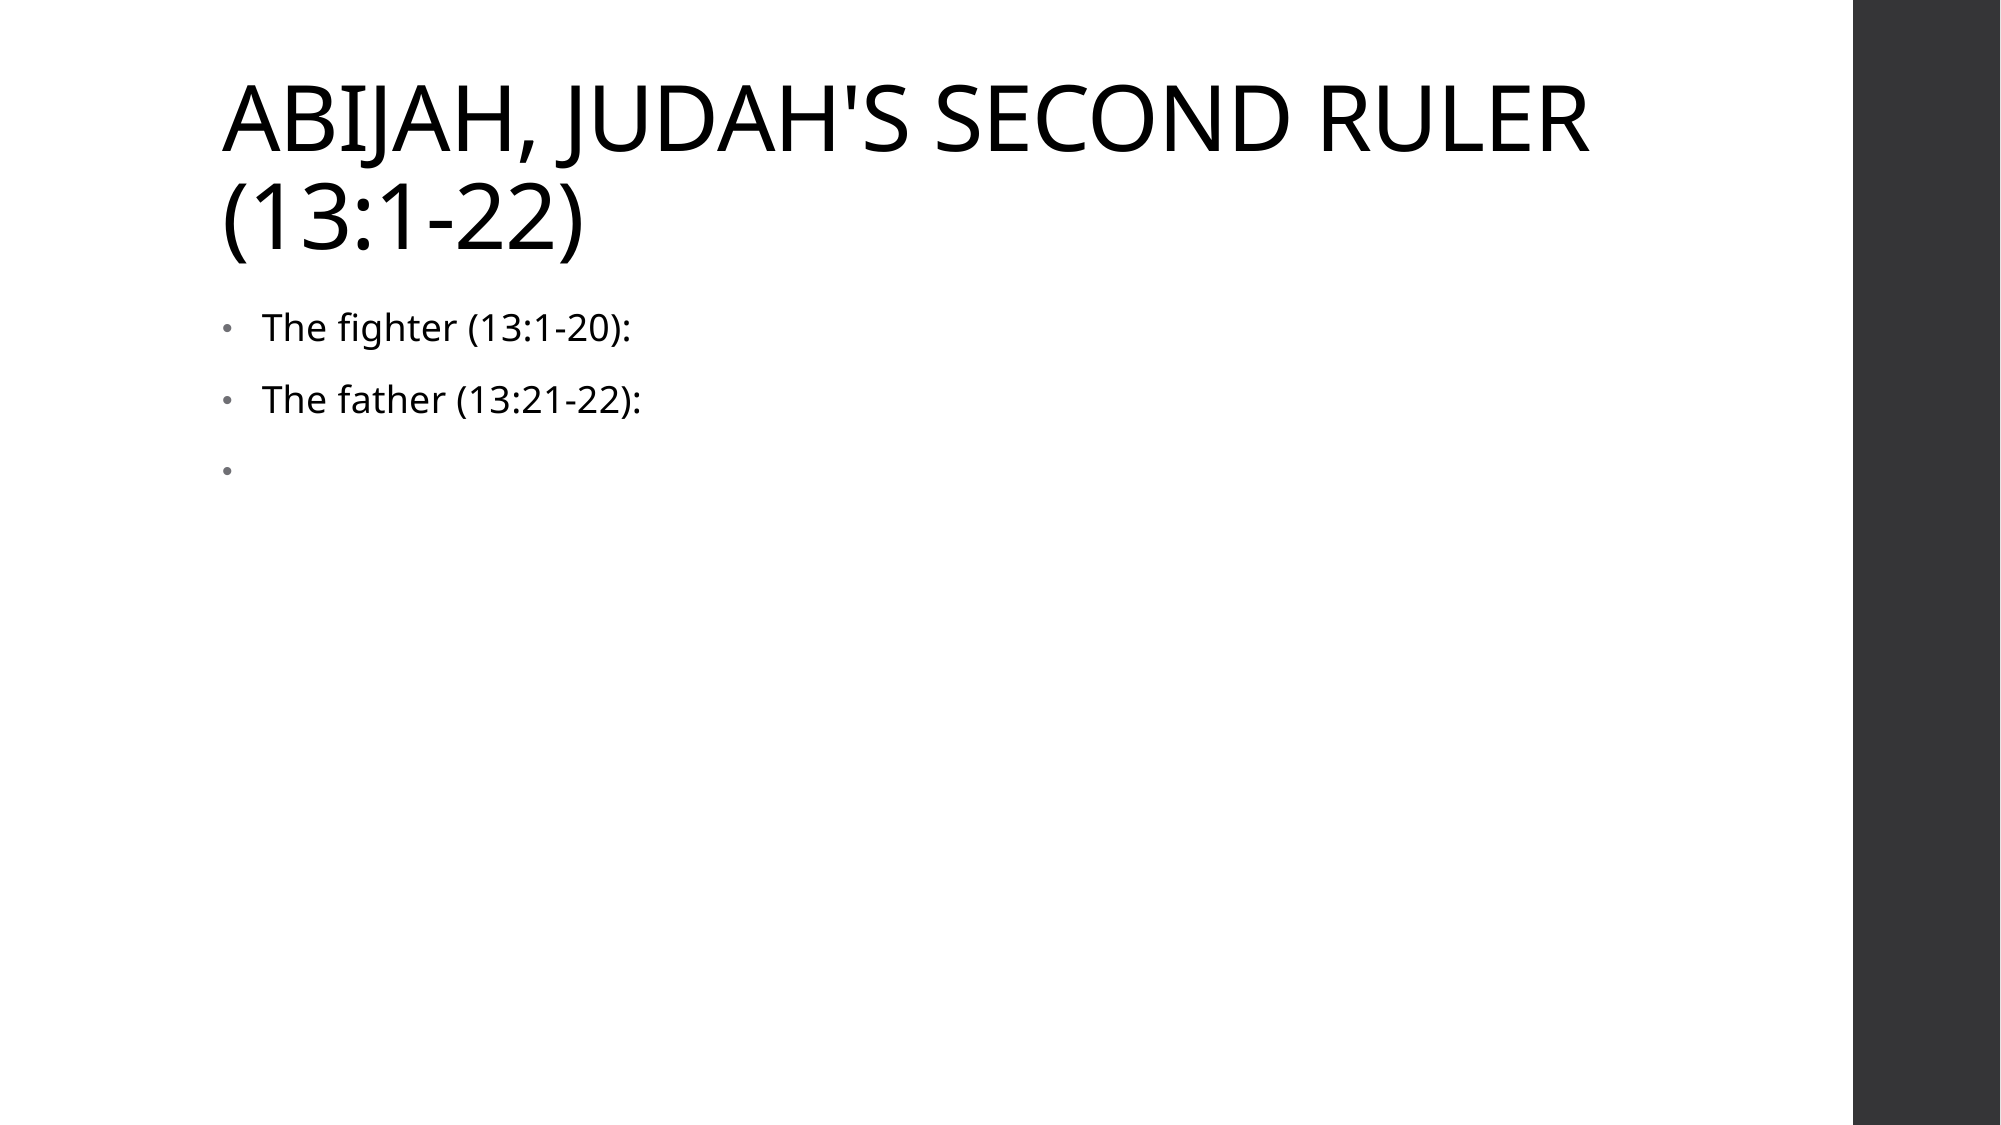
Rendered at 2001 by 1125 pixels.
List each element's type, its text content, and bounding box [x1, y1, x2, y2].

list The fighter (13:1-20): The father (13:21-22): [206, 299, 1617, 1014]
title ABIJAH, JUDAH'S SECOND RULER (13:1-22) [206, 60, 1797, 278]
